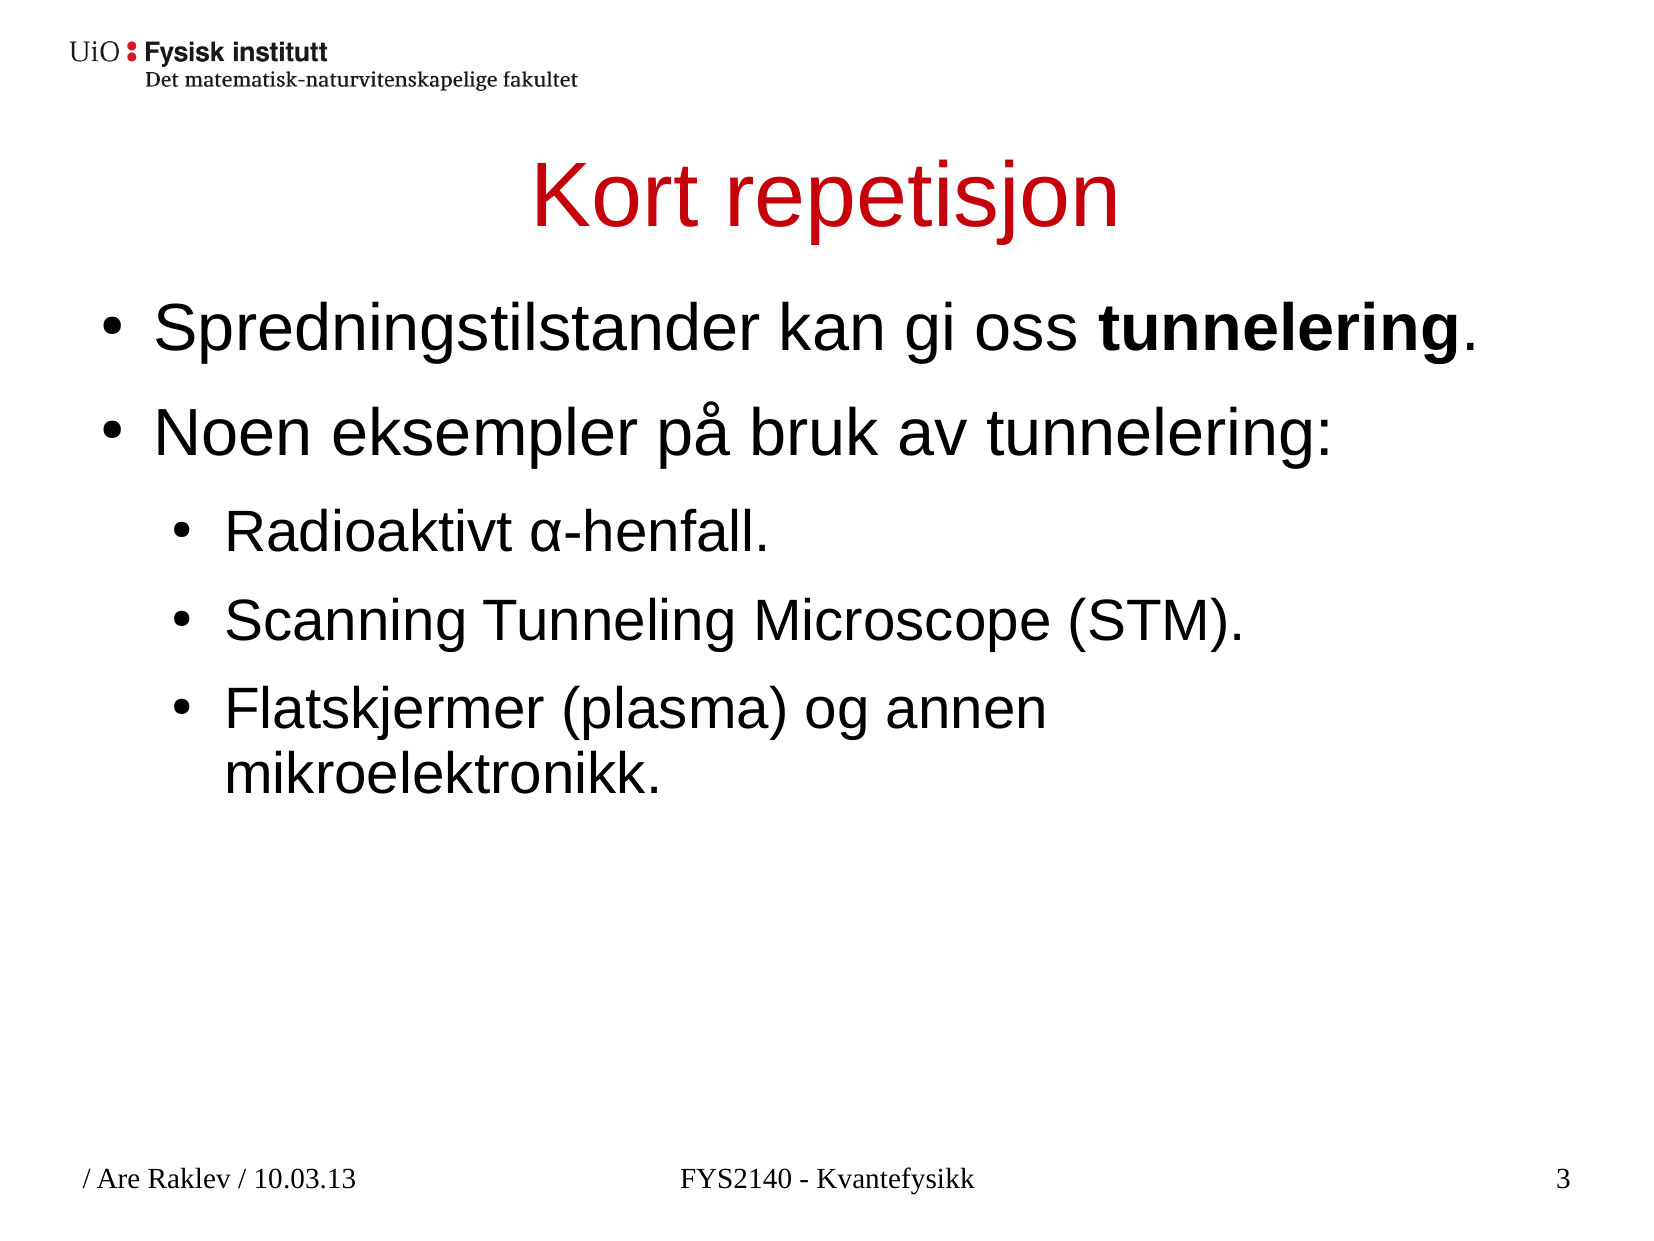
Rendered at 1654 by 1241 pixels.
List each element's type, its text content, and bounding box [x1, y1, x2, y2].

picture [68, 37, 581, 93]
title Kort repetisjon [82, 90, 1571, 298]
list Spredningstilstander kan gi oss tunnelering. Noen eksempler på bruk av tunnelering: Radioaktivt α-henfall. Scanning Tunneling Microscope (STM). Flatskjermer (plasma) og annen mikroelektronikk. [82, 290, 1501, 1094]
